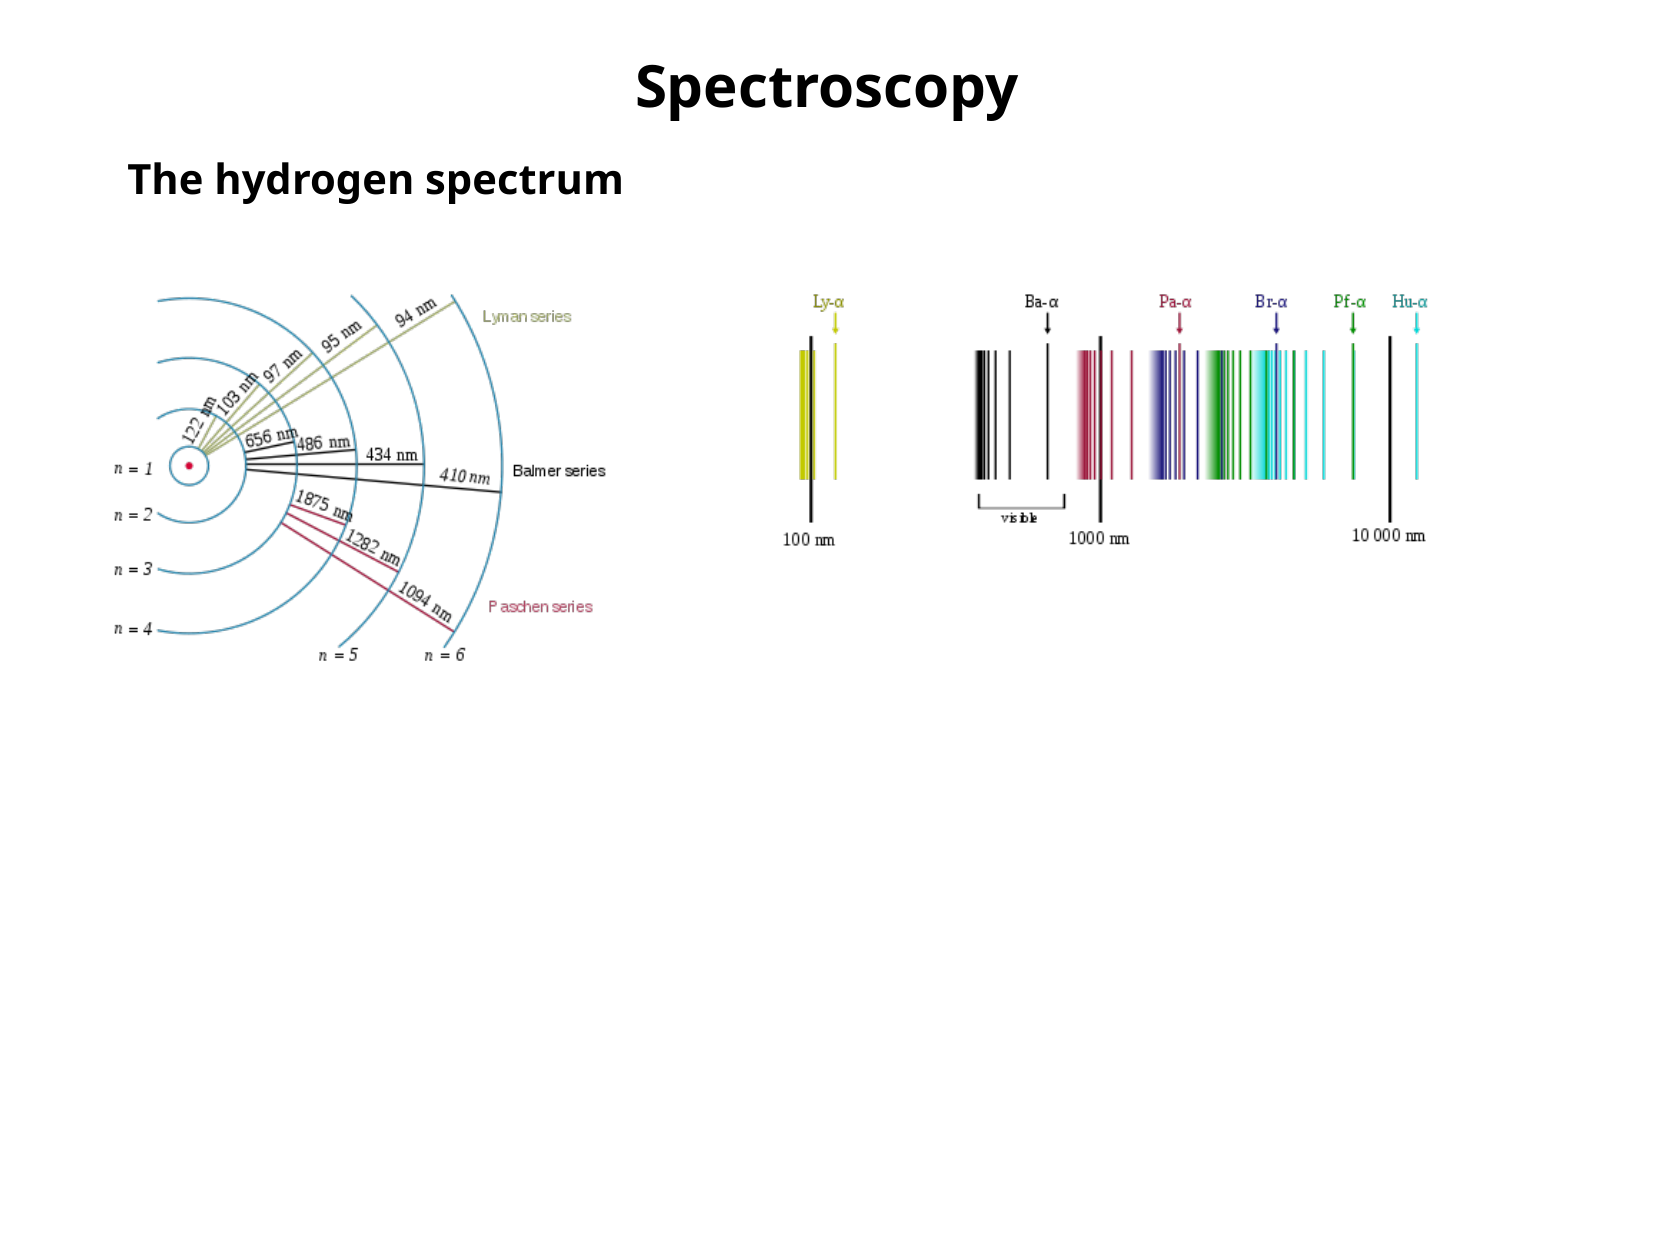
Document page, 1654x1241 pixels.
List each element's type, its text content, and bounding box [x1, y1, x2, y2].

picture [748, 276, 1463, 563]
text_box The hydrogen spectrum [112, 142, 1538, 206]
picture [75, 262, 647, 692]
text_box Spectroscopy [0, 37, 1654, 121]
